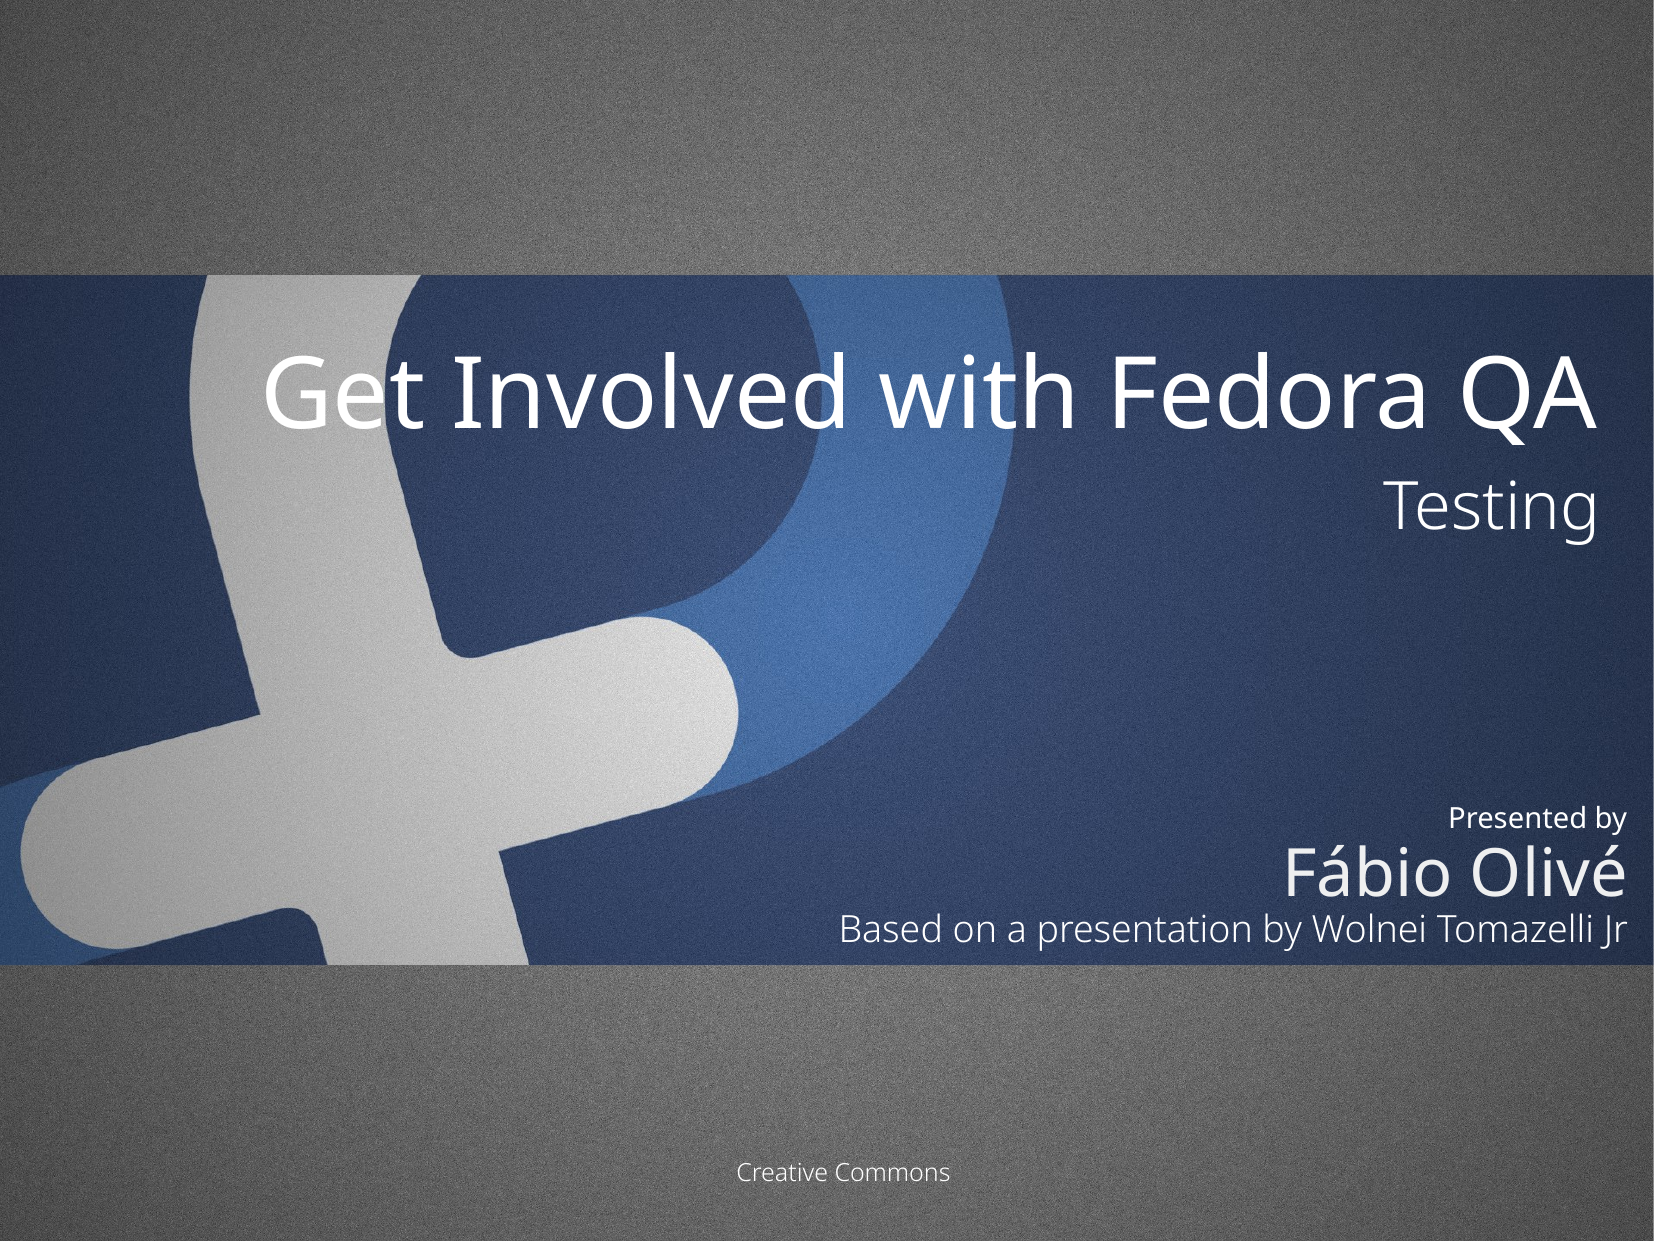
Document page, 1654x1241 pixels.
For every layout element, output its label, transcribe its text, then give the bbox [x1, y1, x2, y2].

title Get Involved with Fedora QA [248, 330, 1599, 449]
subtitle Testing [442, 457, 1601, 621]
picture [0, 0, 1654, 1241]
text_box Based on a presentation by Wolnei Tomazelli Jr [561, 893, 1644, 964]
text_box Creative Commons [75, 1126, 1613, 1197]
text_box Presented by [826, 790, 1642, 861]
text_box Fábio Olivé [570, 826, 1644, 893]
